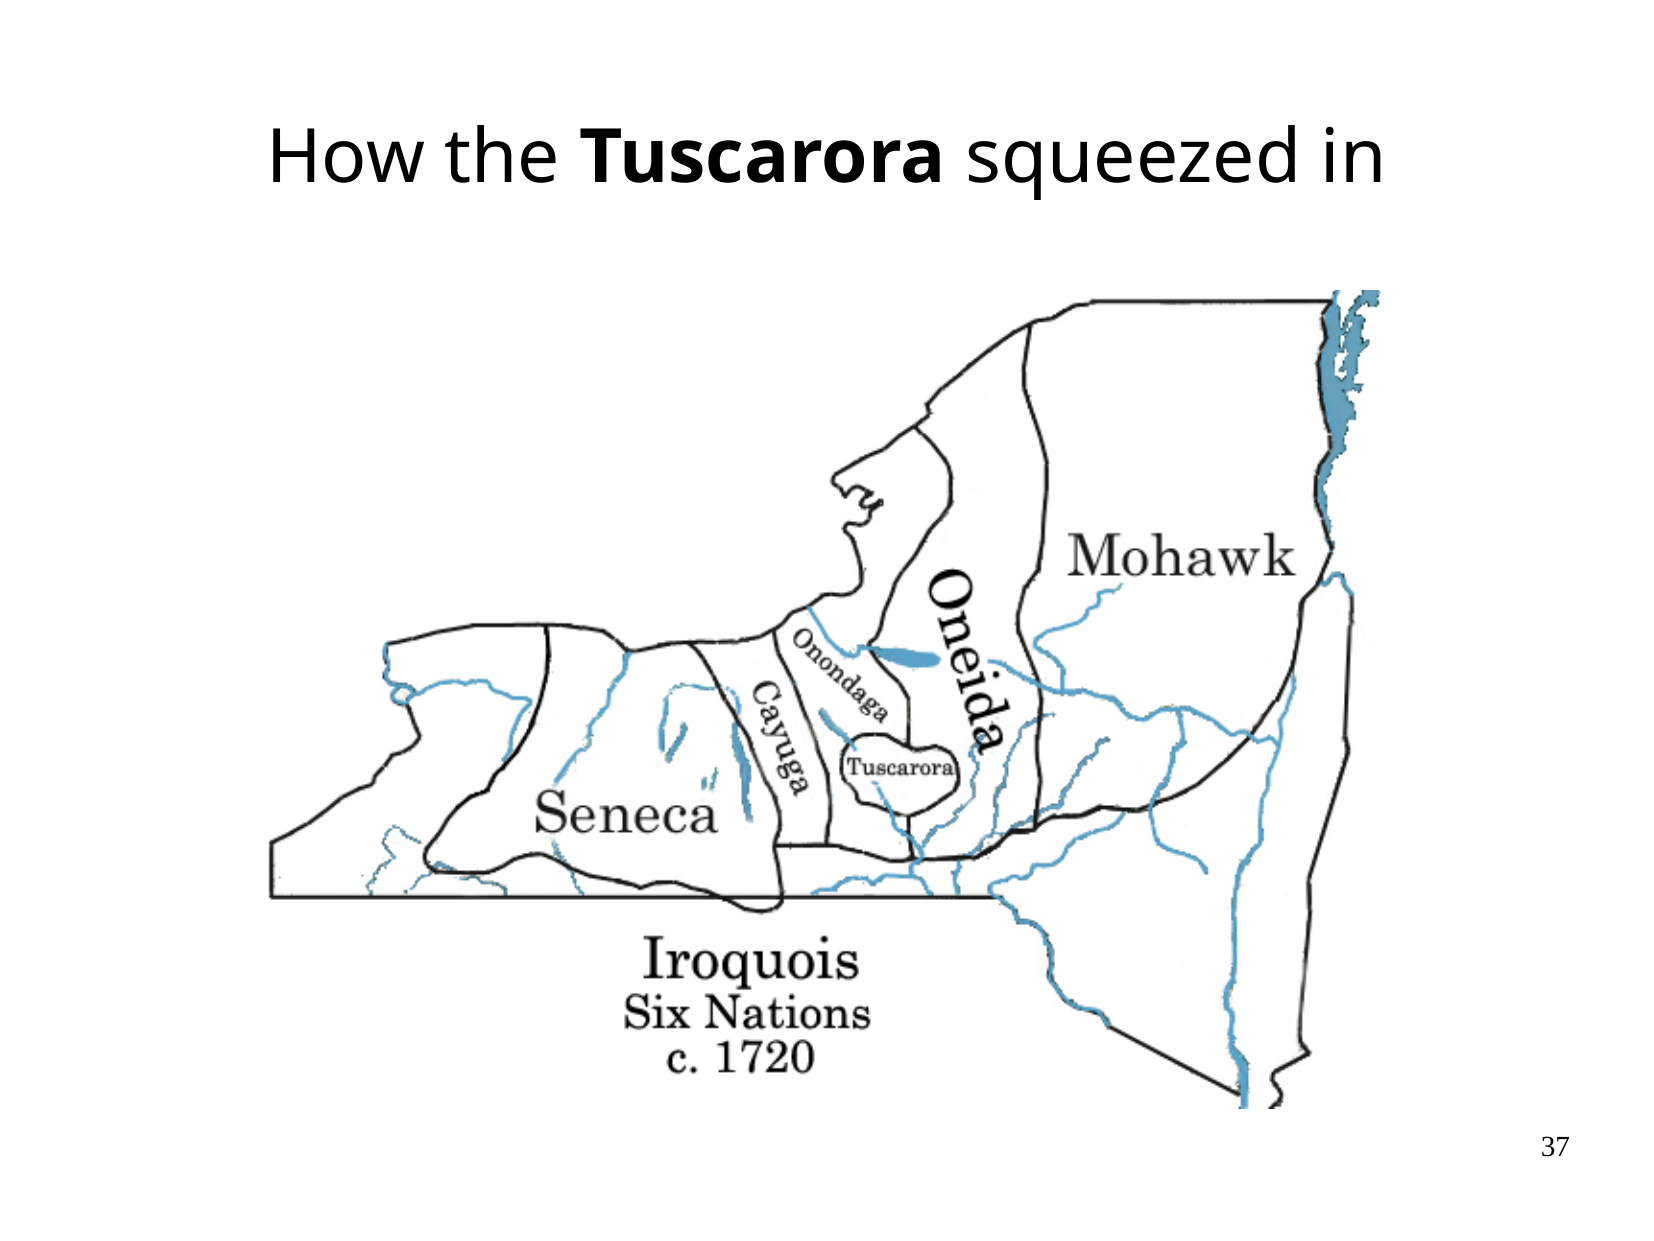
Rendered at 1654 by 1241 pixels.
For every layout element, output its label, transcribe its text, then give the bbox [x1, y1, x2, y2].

picture [262, 290, 1391, 1109]
title How the Tuscarora squeezed in [82, 49, 1571, 257]
